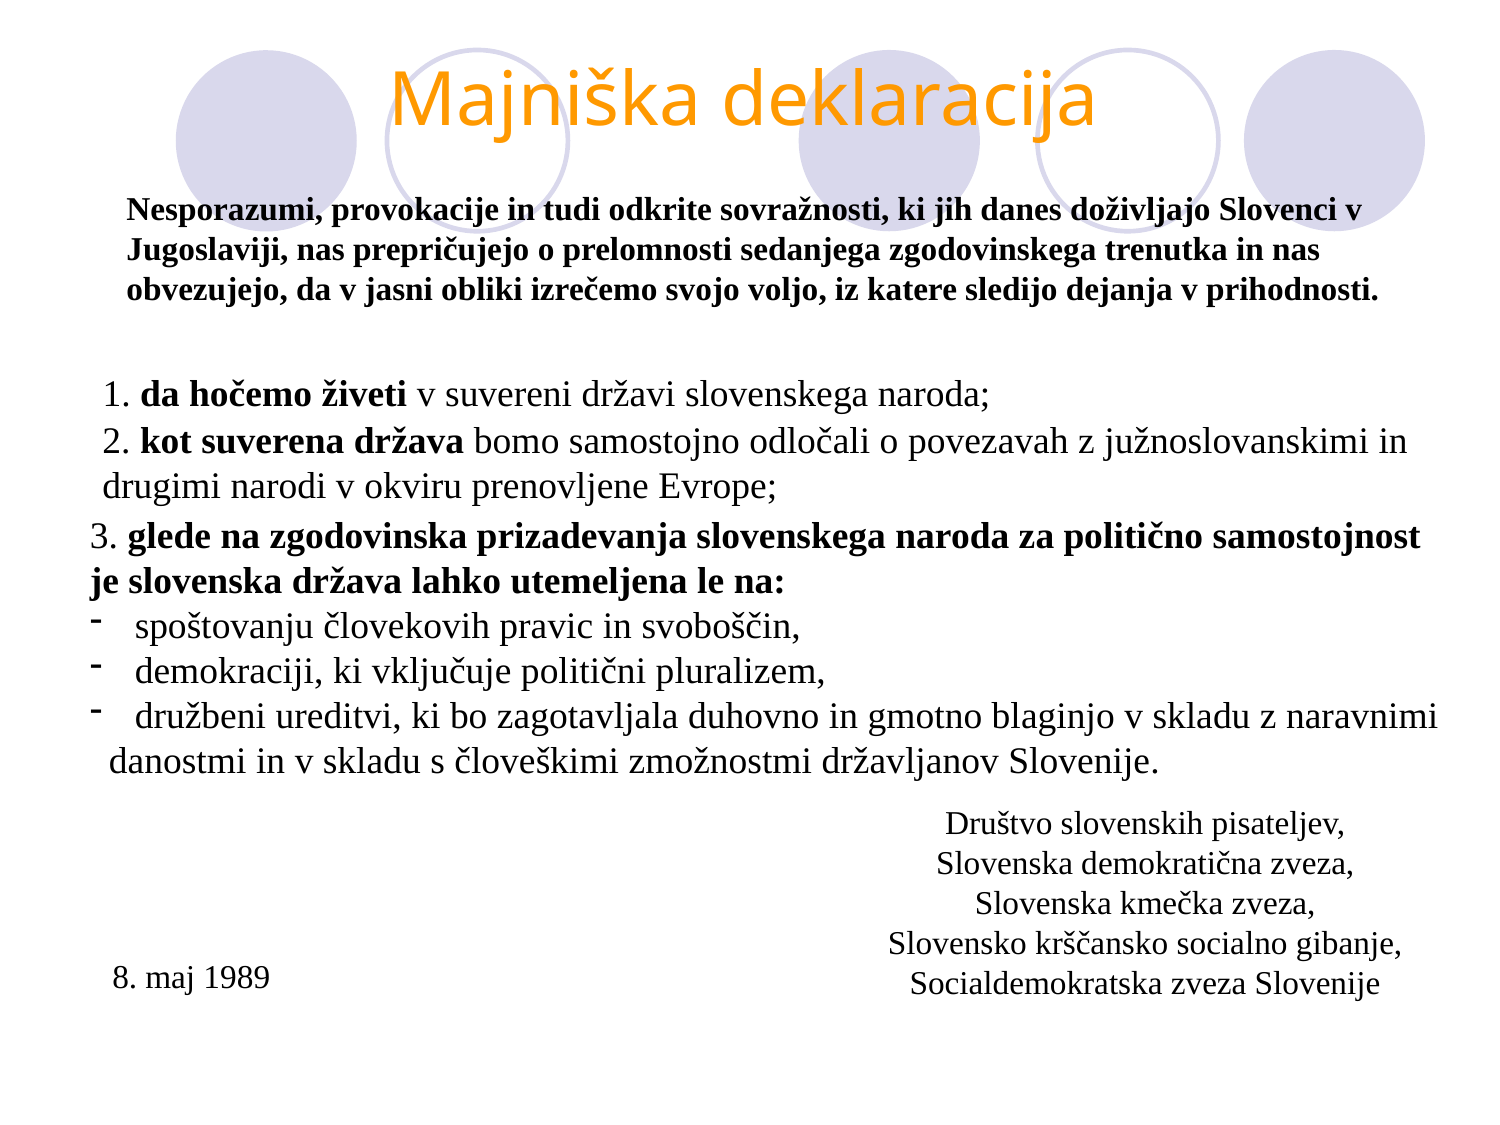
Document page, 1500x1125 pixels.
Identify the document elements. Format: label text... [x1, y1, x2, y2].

text_box Nesporazumi, provokacije in tudi odkrite sovražnosti, ki jih danes doživljajo Slovenci v Jugoslaviji, nas prepričujejo o prelomnosti sedanjega zgodovinskega trenutka in nas obvezujejo, da v jasni obliki izrečemo svojo voljo, iz katere sledijo dejanja v prihodnosti. [111, 180, 1396, 315]
text_box 1. da hočemo živeti v suvereni državi slovenskega naroda; [87, 361, 1006, 408]
text_box Majniška deklaracija [289, 42, 1199, 149]
text_box 3. glede na zgodovinska prizadevanja slovenskega naroda za politično samostojnost je slovenska država lahko utemeljena le na: spoštovanju človekovih pravic in svoboščin, demokraciji, ki vključuje politični pluralizem, družbeni ureditvi, ki bo zagotavljala duhovno in gmotno blaginjo v skladu z naravnimi danostmi in v skladu s človeškimi zmožnostmi državljanov Slovenije. [75, 503, 1465, 789]
text_box Društvo slovenskih pisateljev, Slovenska demokratična zveza, Slovenska kmečka zveza, Slovensko krščansko socialno gibanje, Socialdemokratska zveza Slovenije [872, 794, 1418, 1009]
text_box 8. maj 1989 [97, 947, 286, 1003]
text_box 2. kot suverena država bomo samostojno odločali o povezavah z južnoslovanskimi in drugimi narodi v okviru prenovljene Evrope; [87, 408, 1434, 503]
